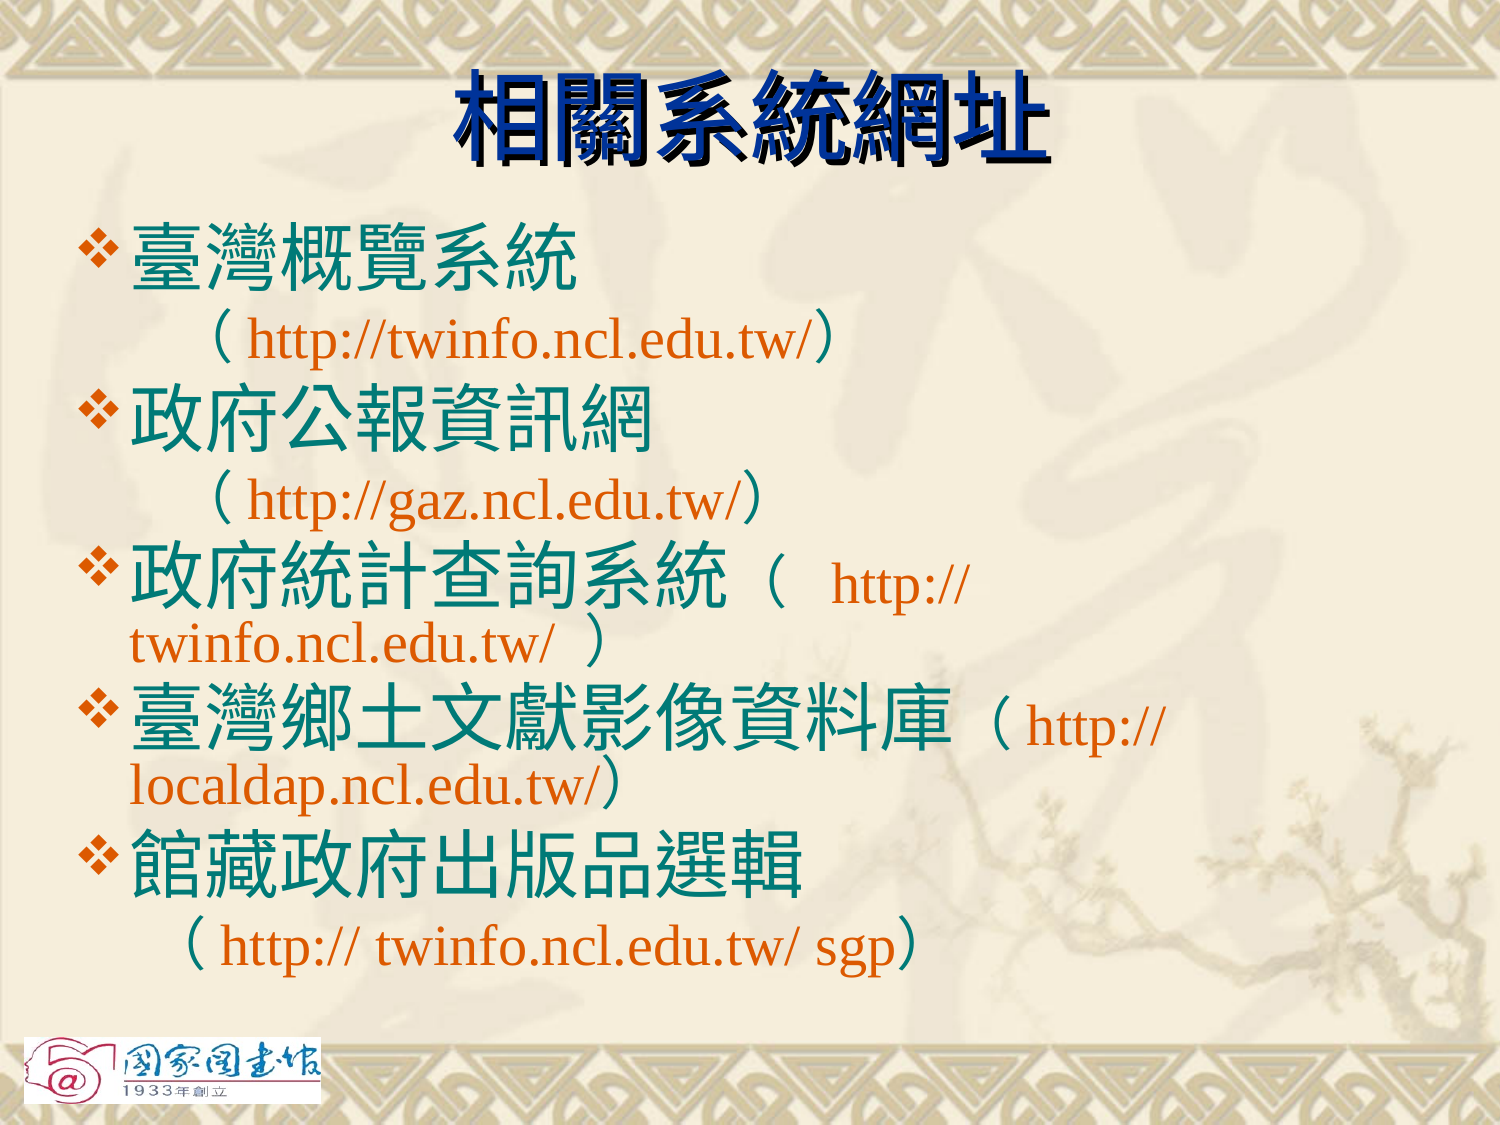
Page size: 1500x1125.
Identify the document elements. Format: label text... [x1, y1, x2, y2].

list 臺灣概覽系統 （http://twinfo.ncl.edu.tw/） 政府公報資訊網 （http://gaz.ncl.edu.tw/） 政府統計查詢系統（ http://twinfo.ncl.edu.tw/ ） 臺灣鄉土文獻影像資料庫（http://localdap.ncl.edu.tw/） 館藏政府出版品選輯 （http:// twinfo.ncl.edu.tw/ sgp） [58, 220, 1353, 1018]
picture [0, 0, 1500, 1125]
title 相關系統網址 [112, 42, 1388, 185]
